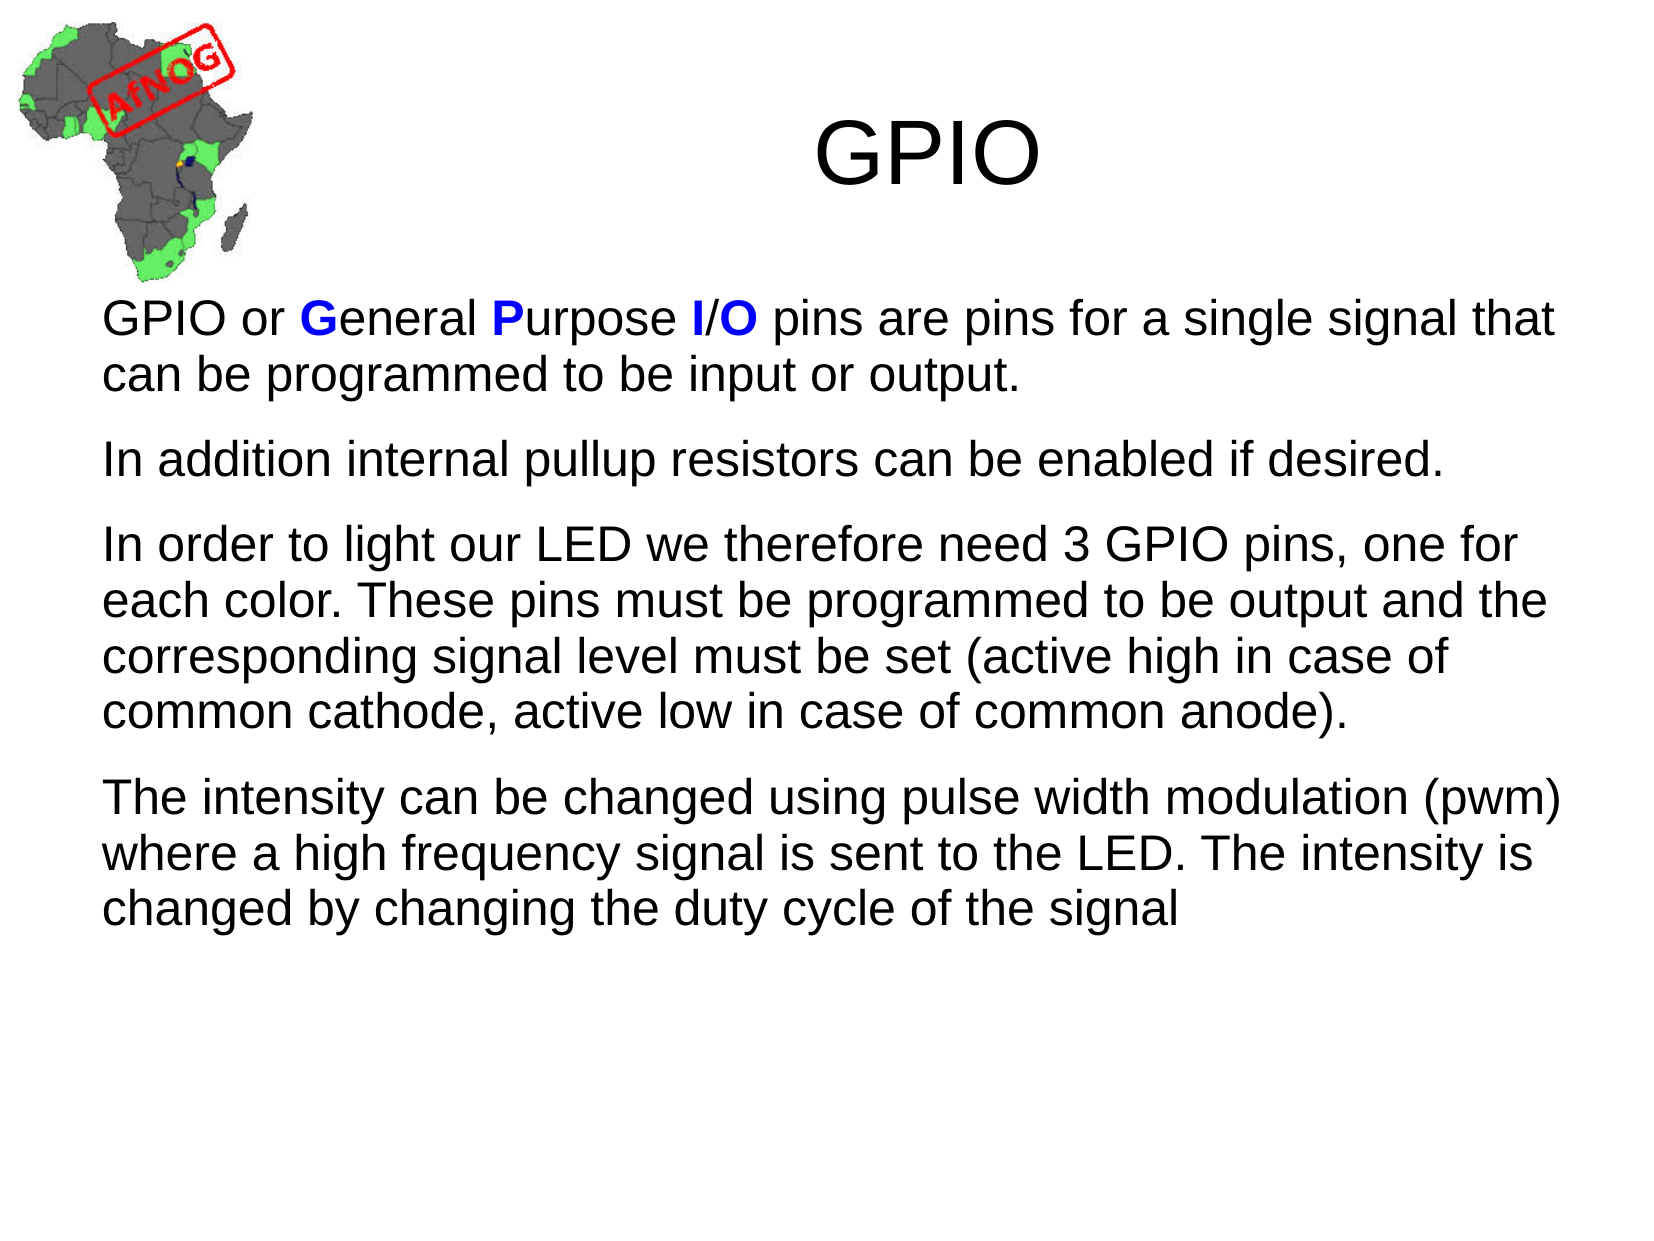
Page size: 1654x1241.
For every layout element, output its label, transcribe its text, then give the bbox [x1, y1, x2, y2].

picture [9, 0, 259, 291]
title GPIO [285, 49, 1571, 257]
list GPIO or General Purpose I/O pins are pins for a single signal that can be programmed to be input or output. In addition internal pullup resistors can be enabled if desired. In order to light our LED we therefore need 3 GPIO pins, one for each color. These pins must be programmed to be output and the corresponding signal level must be set (active high in case of common cathode, active low in case of common anode). The intensity can be changed using pulse width modulation (pwm) where a high frequency signal is sent to the LED. The intensity is changed by changing the duty cycle of the signal [101, 290, 1591, 1010]
